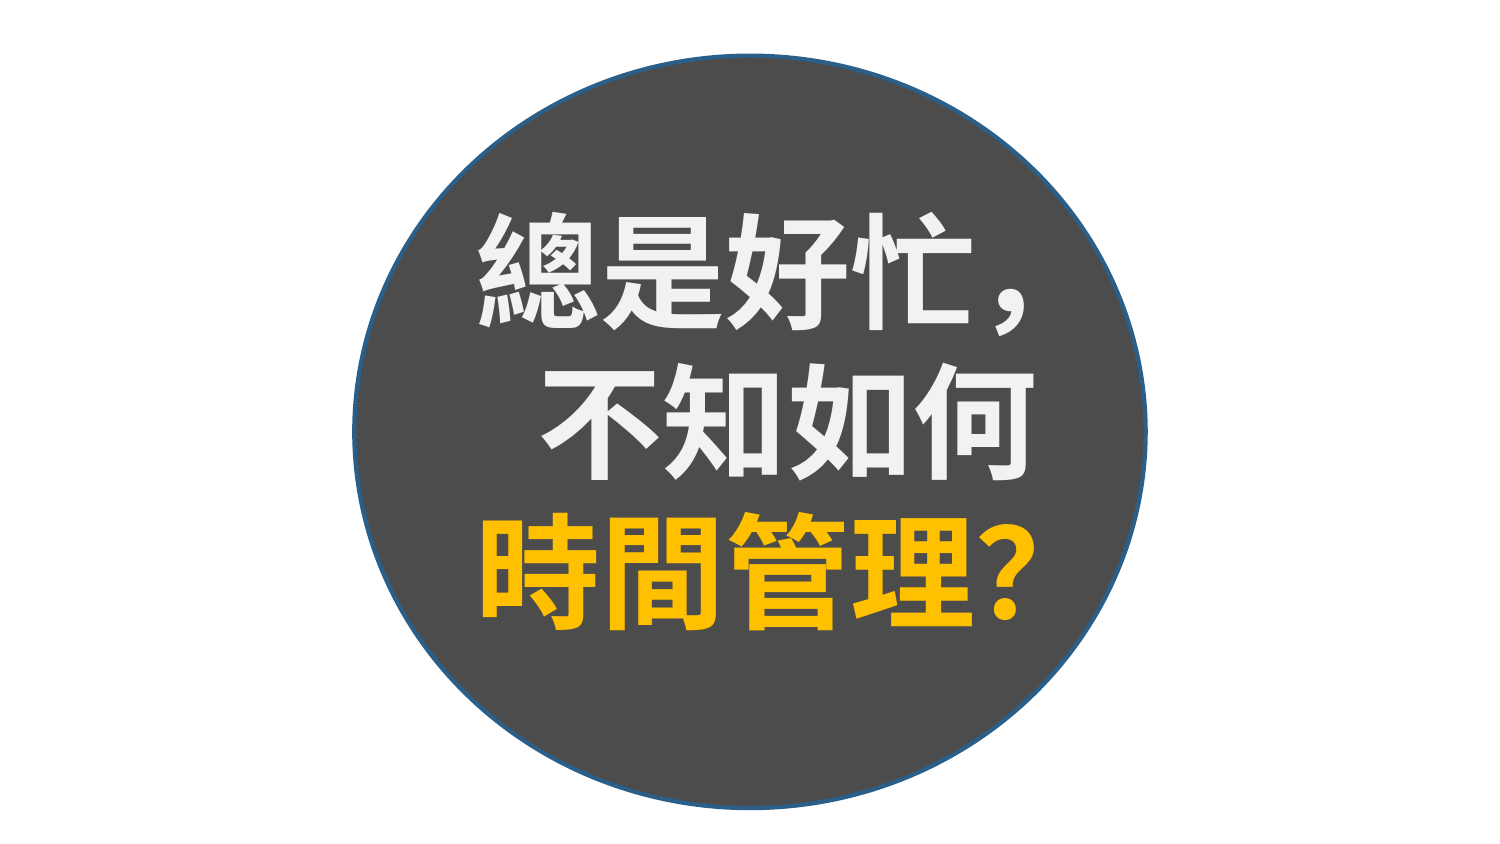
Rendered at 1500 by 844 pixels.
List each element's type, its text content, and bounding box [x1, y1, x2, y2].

text_box [449, 55, 1051, 187]
text_box 總是好忙， 不知如何 時間管理？ [430, 187, 1146, 652]
text_box [354, 210, 1071, 809]
